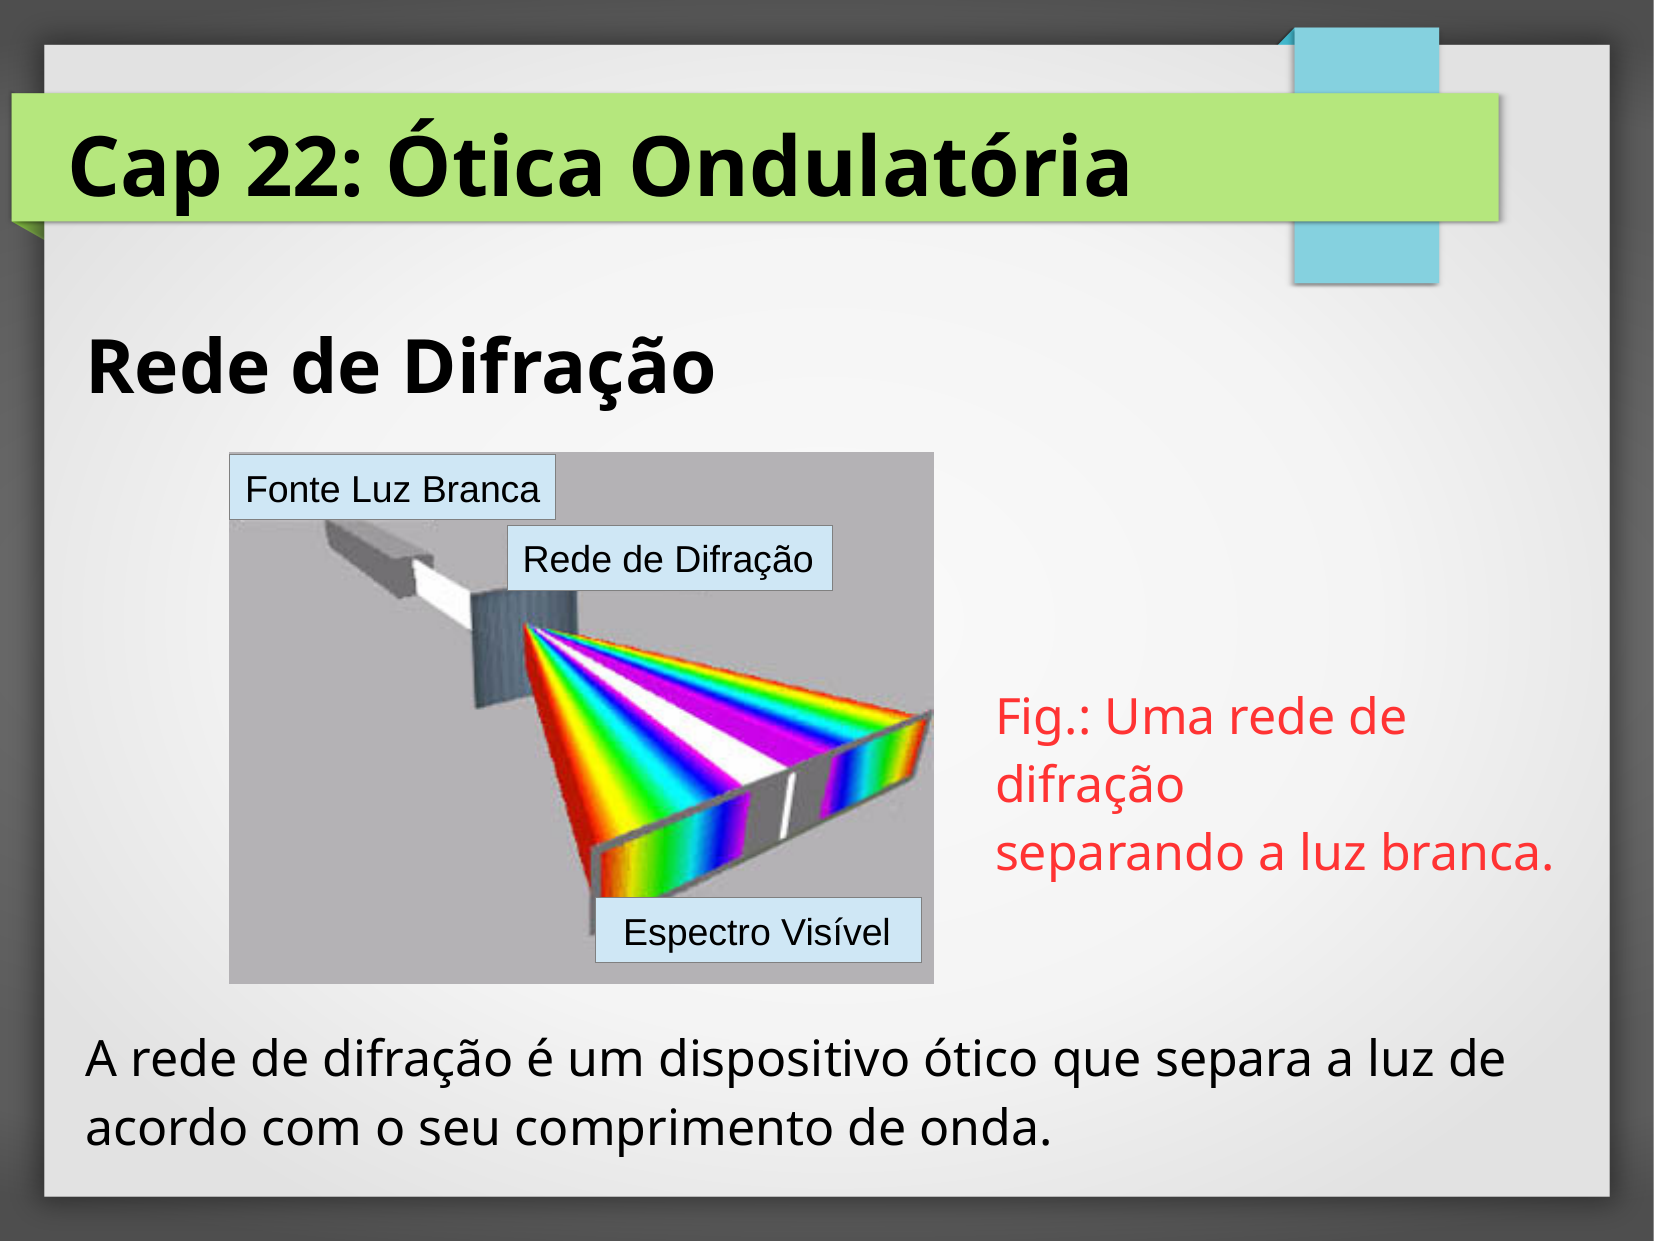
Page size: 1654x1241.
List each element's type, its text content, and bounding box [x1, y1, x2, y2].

text_box Fonte Luz Branca [230, 460, 556, 518]
text_box A rede de difração é um dispositivo ótico que separa a luz de acordo com o seu comprimento de onda. [70, 1015, 1607, 1152]
text_box [595, 897, 922, 963]
picture [0, 0, 1654, 1241]
text_box Rede de Difração [507, 531, 829, 589]
text_box [507, 525, 833, 591]
text_box Cap 22: Ótica Ondulatória [53, 100, 1607, 1193]
text_box Espectro Visível [608, 903, 934, 961]
text_box Fig.: Uma rede de difração separando a luz branca. [980, 673, 1595, 809]
text_box Rede de Difração [70, 306, 1583, 858]
text_box [229, 454, 556, 520]
